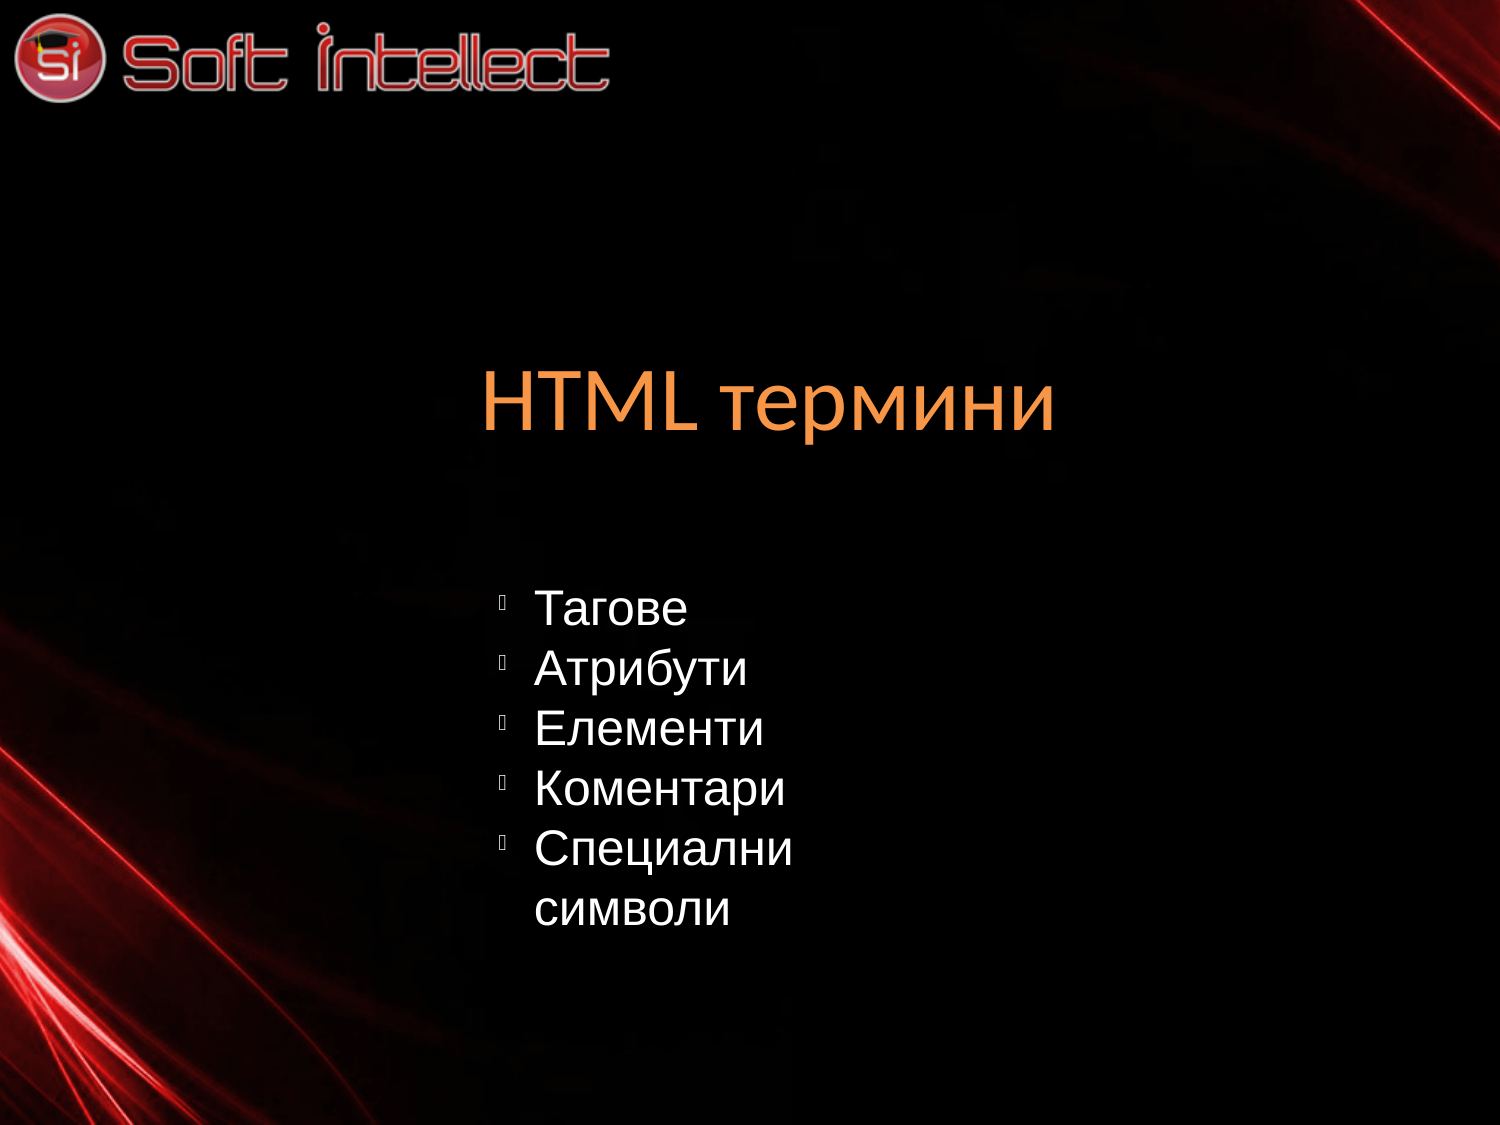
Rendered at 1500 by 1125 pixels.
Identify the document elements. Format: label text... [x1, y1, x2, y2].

text_box HTML термини [132, 273, 1407, 515]
text_box Тагове Атрибути Елементи Коментари Специални символи [483, 567, 1020, 960]
picture [0, 0, 1500, 1125]
